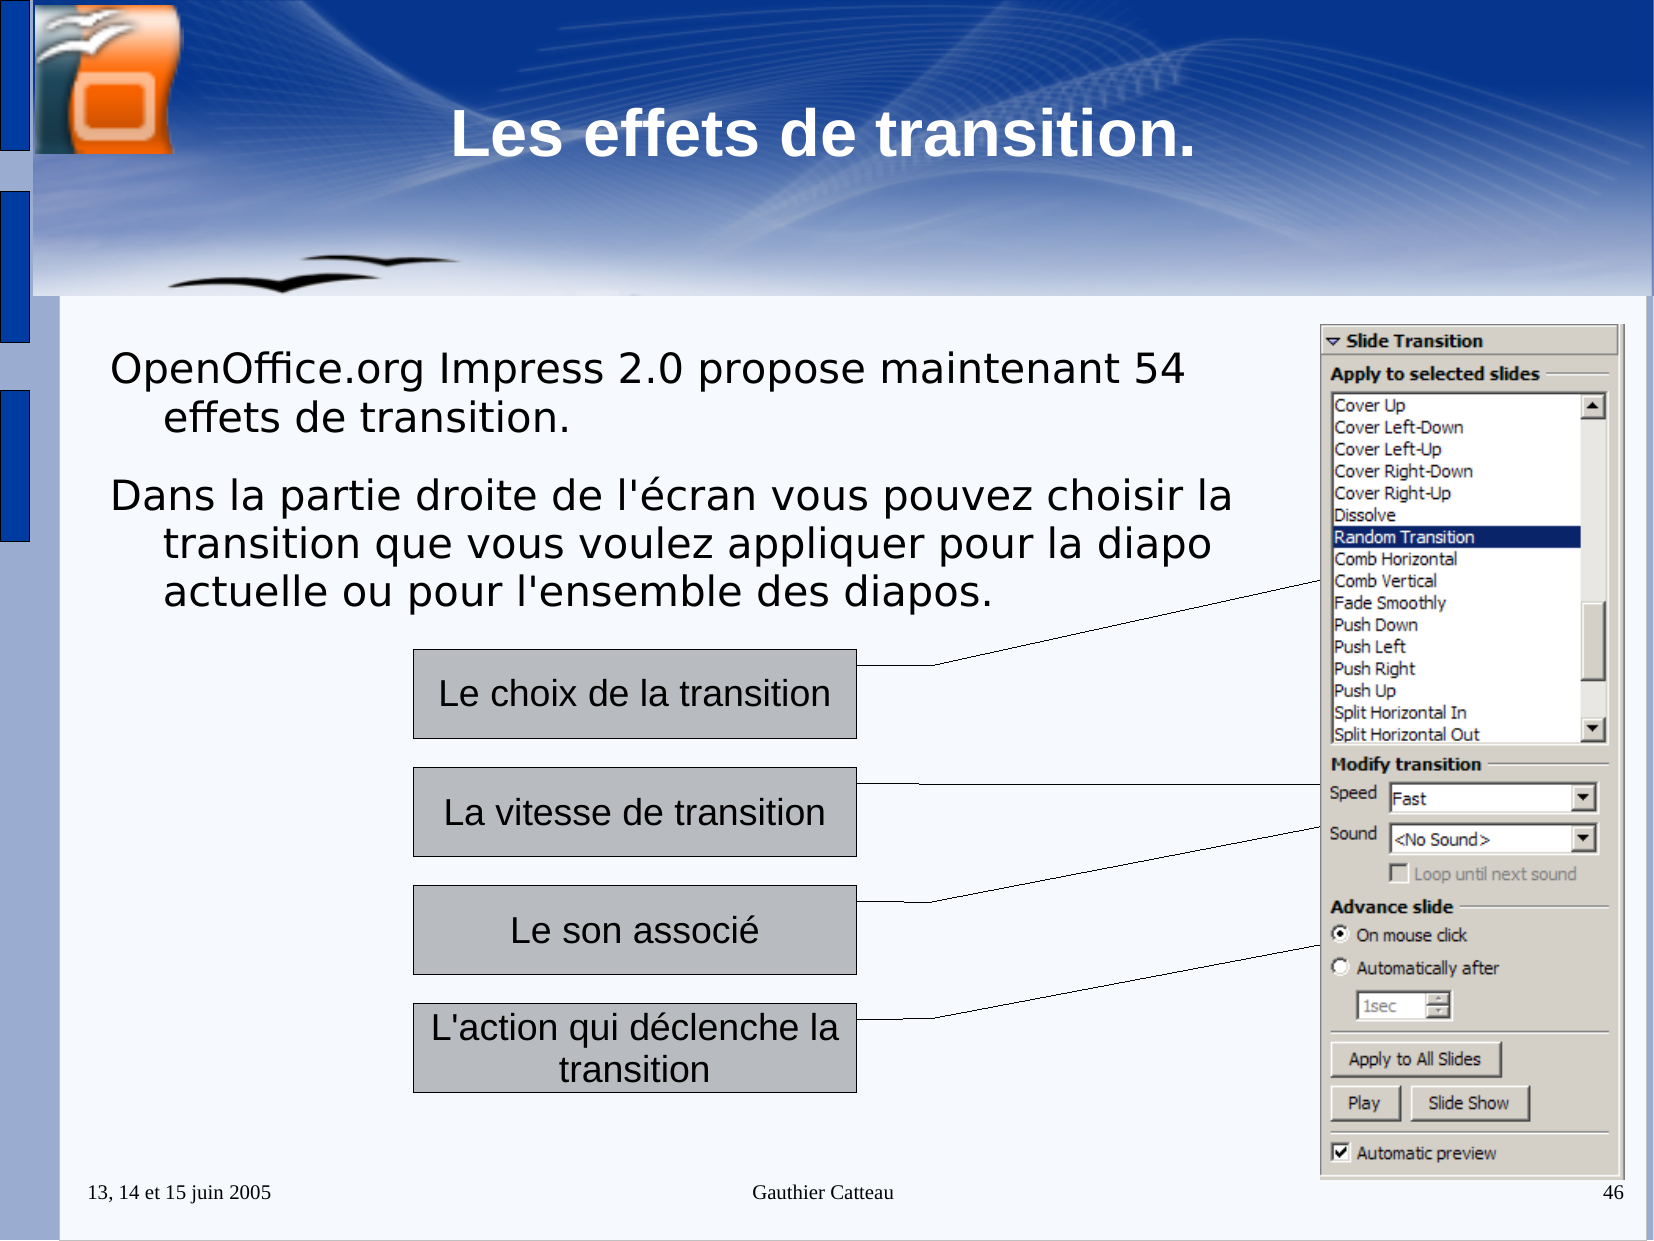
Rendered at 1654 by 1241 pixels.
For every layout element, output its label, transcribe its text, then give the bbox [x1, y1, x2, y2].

picture [1320, 324, 1625, 1180]
text_box La vitesse de transition [413, 768, 1320, 856]
title Les effets de transition. [118, 29, 1531, 237]
text_box L'action qui déclenche la transition [413, 944, 1320, 1093]
text_box Le son associé [413, 826, 1320, 974]
picture [33, 0, 1654, 296]
list OpenOffice.org Impress 2.0 propose maintenant 54 effets de transition. Dans la partie droite de l'écran vous pouvez choisir la transition que vous voulez appliquer pour la diapo actuelle ou pour l'ensemble des diapos. [92, 344, 1300, 621]
text_box Le choix de la transition [413, 580, 1320, 738]
list OpenOffice.org Impress 2.0 propose maintenant 54 effets de transition. Dans la partie droite de l'écran vous pouvez choisir la transition que vous voulez appliquer pour la diapo actuelle ou pour l'ensemble des diapos. [1139, 585, 1300, 621]
